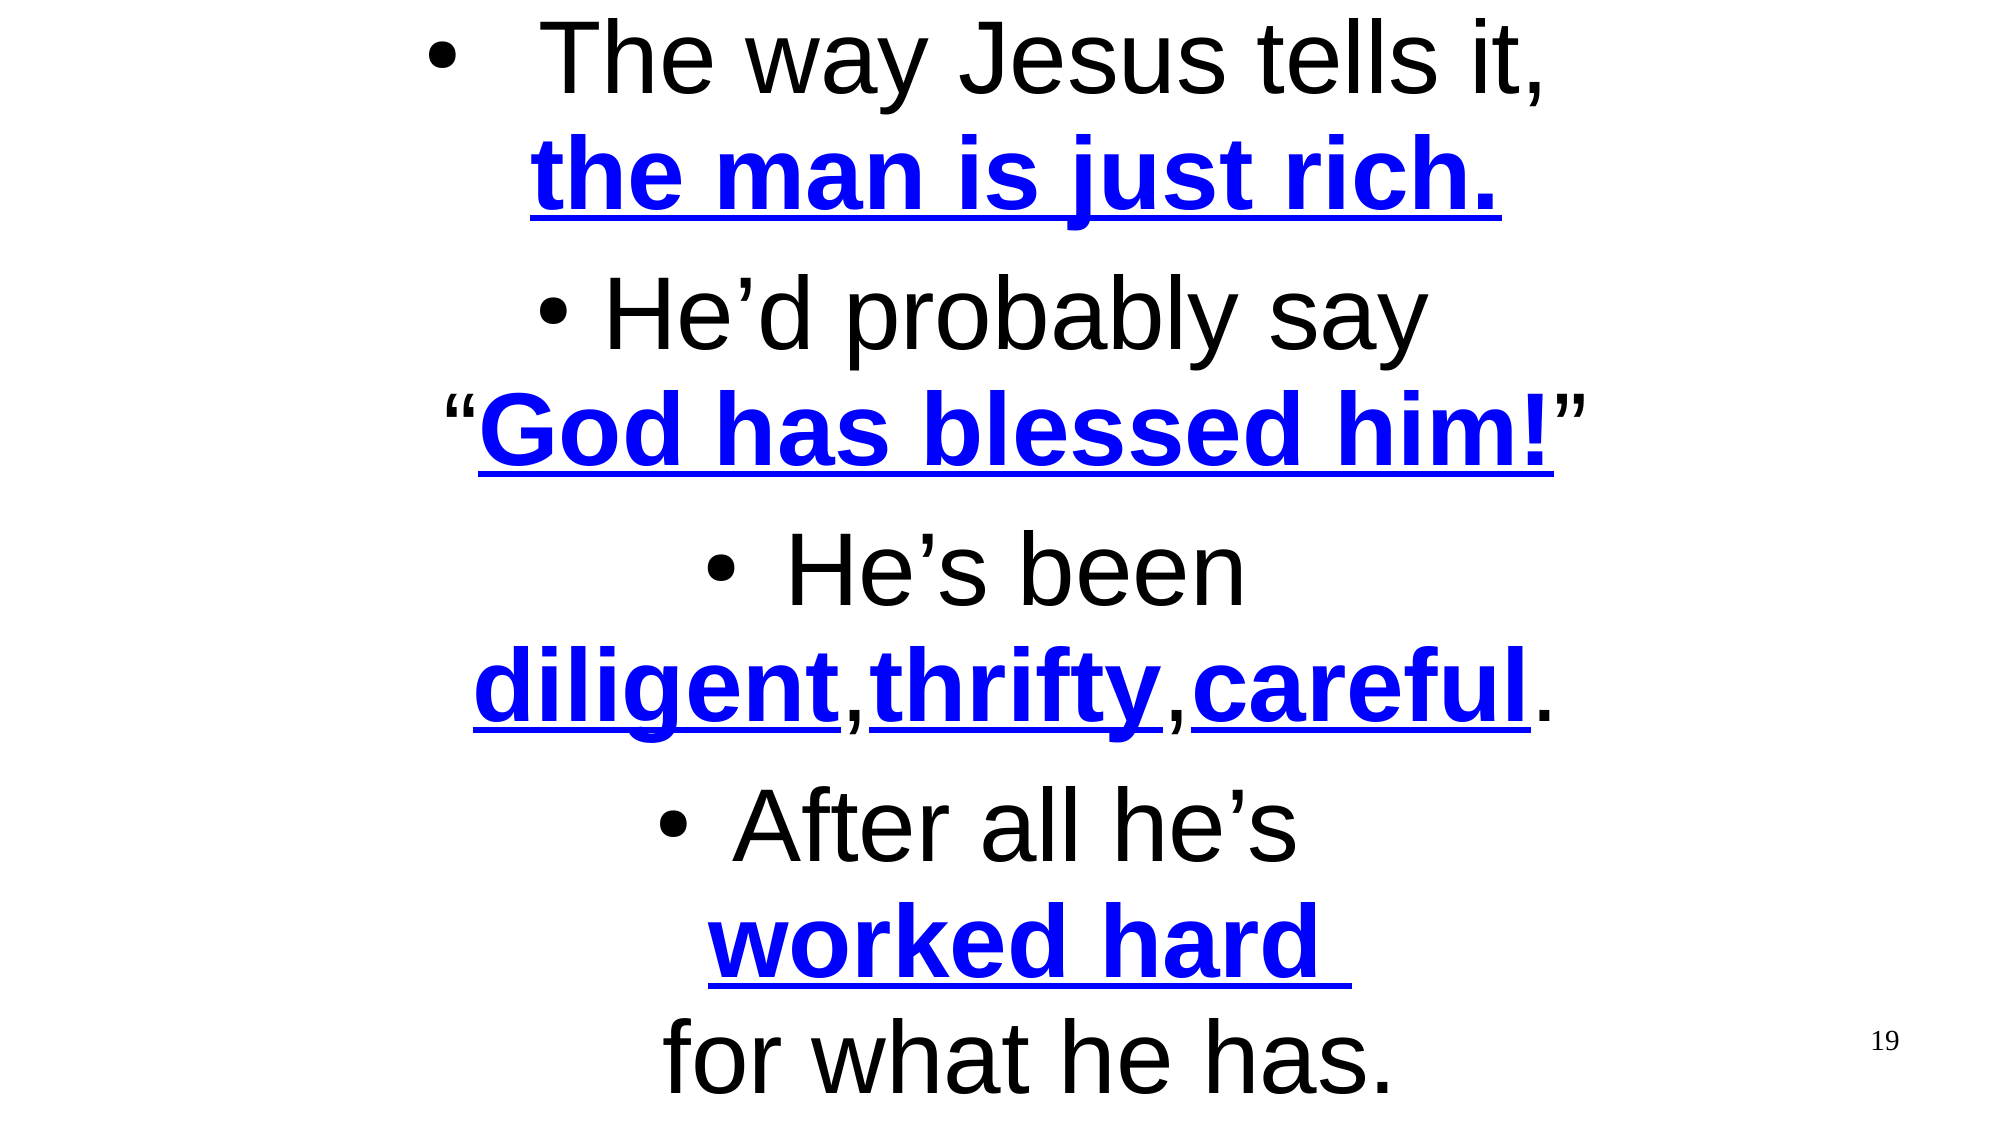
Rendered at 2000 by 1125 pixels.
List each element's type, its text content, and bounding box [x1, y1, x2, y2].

list The way Jesus tells it, the man is just rich. He’d probably say “God has blessed him!” He’s been diligent,thrifty,careful. After all he’s worked hard for what he has. [0, 0, 1996, 1123]
